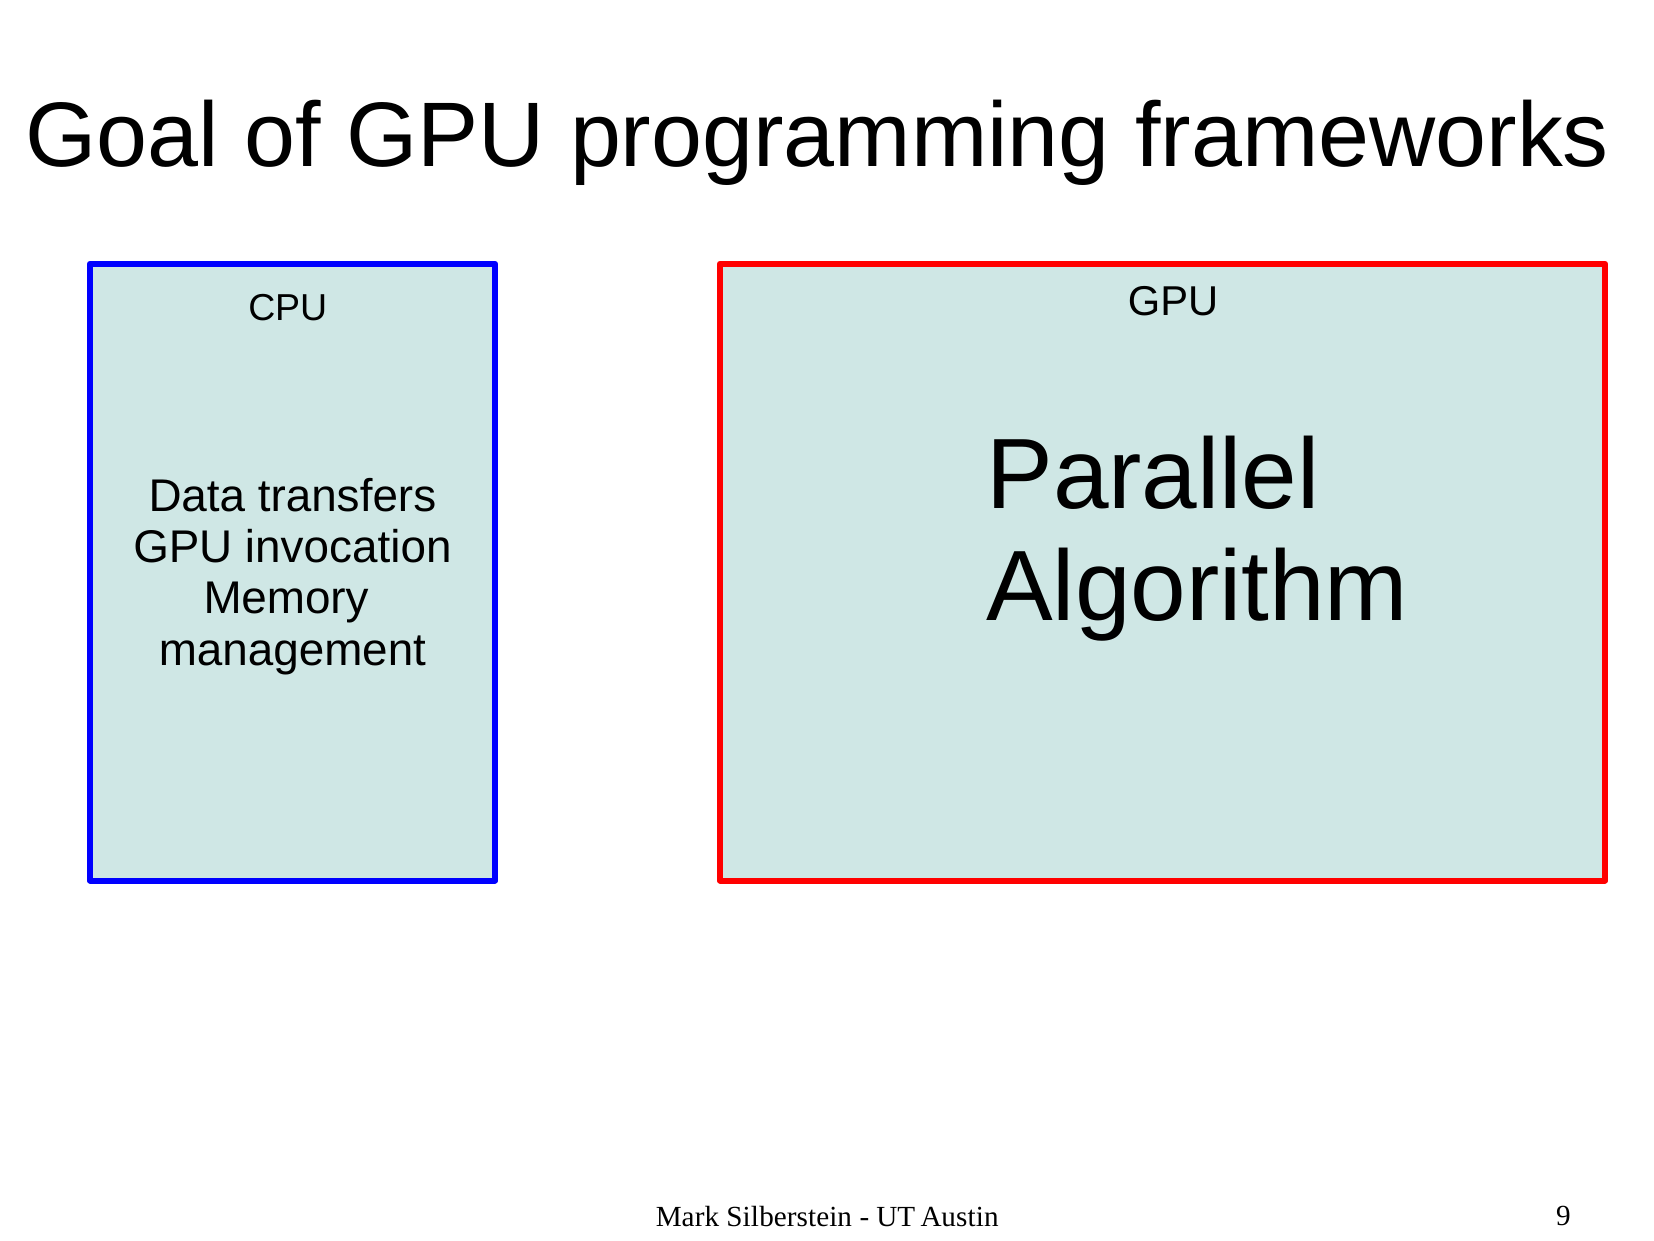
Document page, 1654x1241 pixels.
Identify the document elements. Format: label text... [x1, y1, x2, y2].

title Goal of GPU programming frameworks [6, 31, 1630, 239]
text_box CPU [233, 278, 343, 336]
list GPU Parallel Algorithm [702, 277, 1596, 833]
text_box [720, 263, 1606, 881]
text_box Data transfers GPU invocation Memory management [90, 263, 496, 881]
